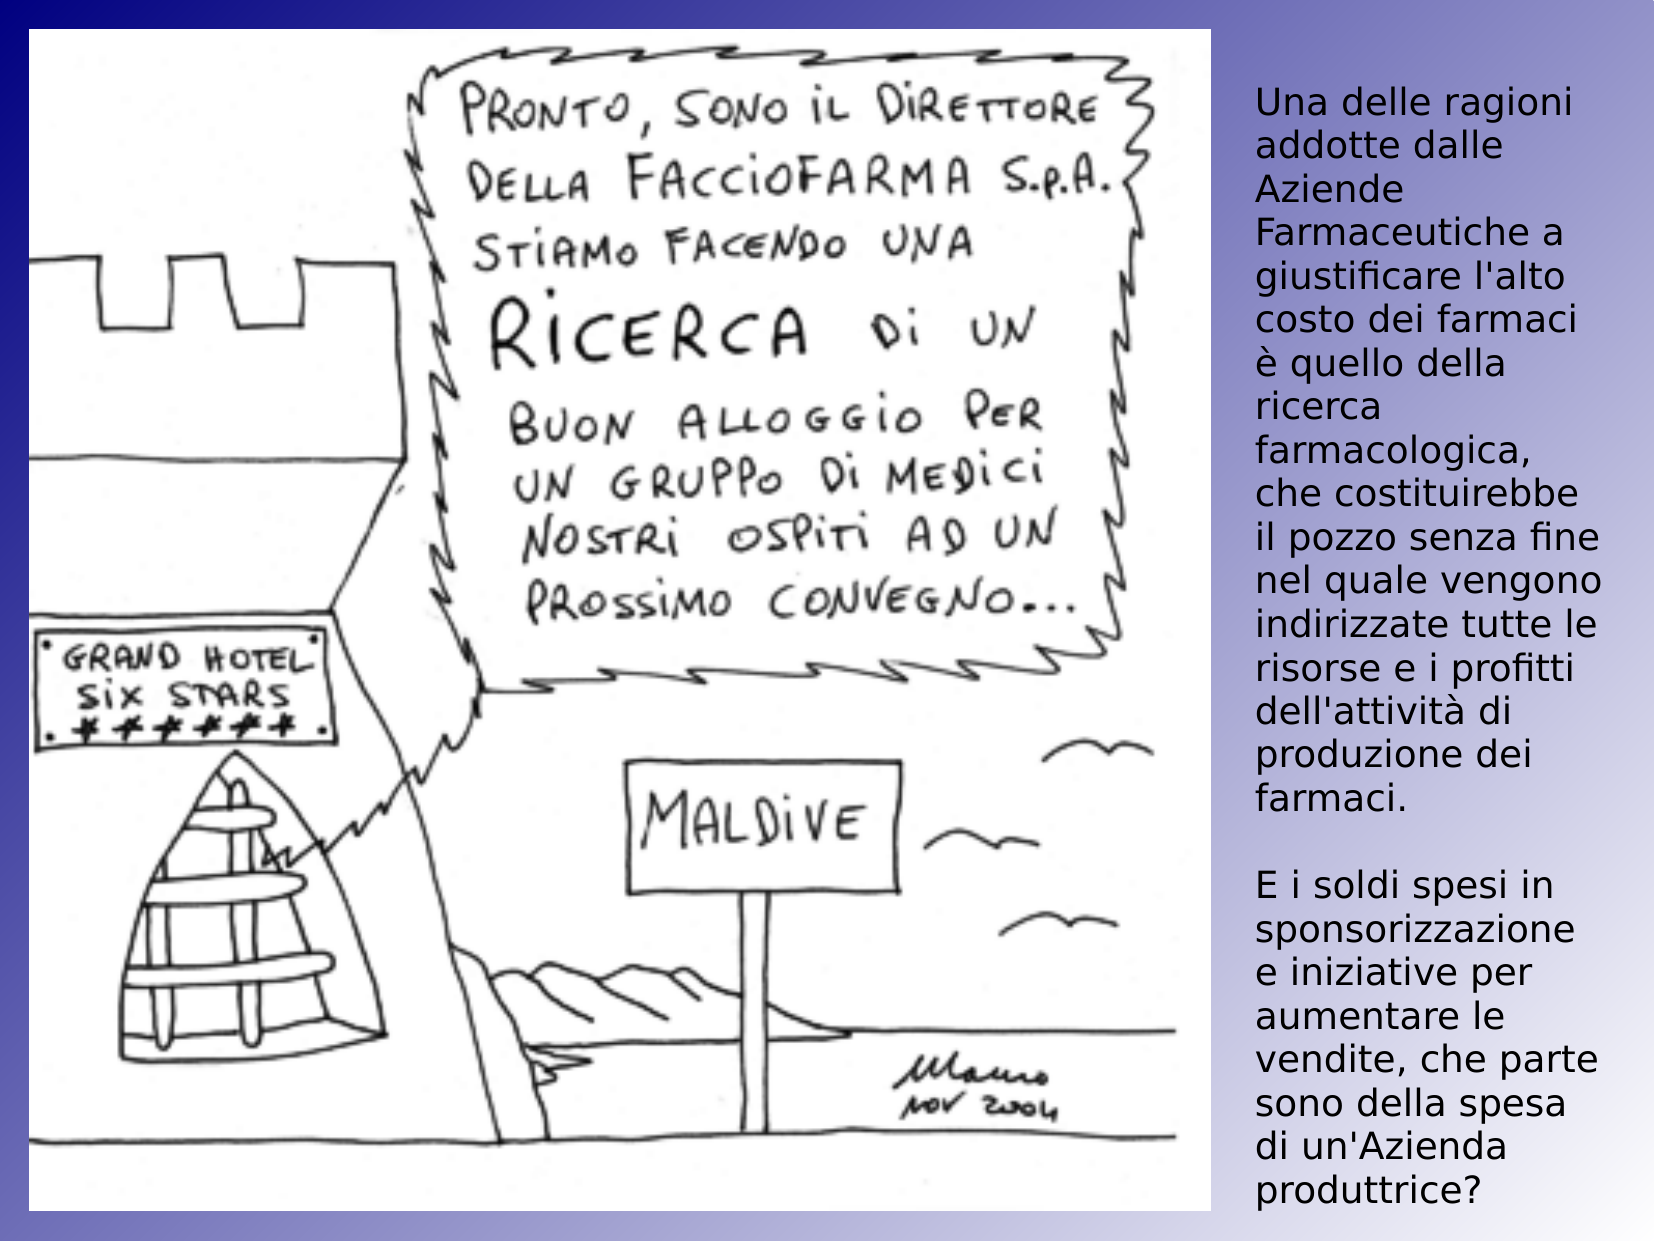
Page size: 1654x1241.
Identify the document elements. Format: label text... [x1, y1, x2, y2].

text_box Una delle ragioni addotte dalle Aziende Farmaceutiche a giustificare l'alto costo dei farmaci è quello della ricerca farmacologica, che costituirebbe il pozzo senza fine nel quale vengono indirizzate tutte le risorse e i profitti dell'attività di produzione dei farmaci. E i soldi spesi in sponsorizzazione e iniziative per aumentare le vendite, che parte sono della spesa di un'Azienda produttrice? [1240, 29, 1625, 1211]
picture [29, 29, 1211, 1211]
